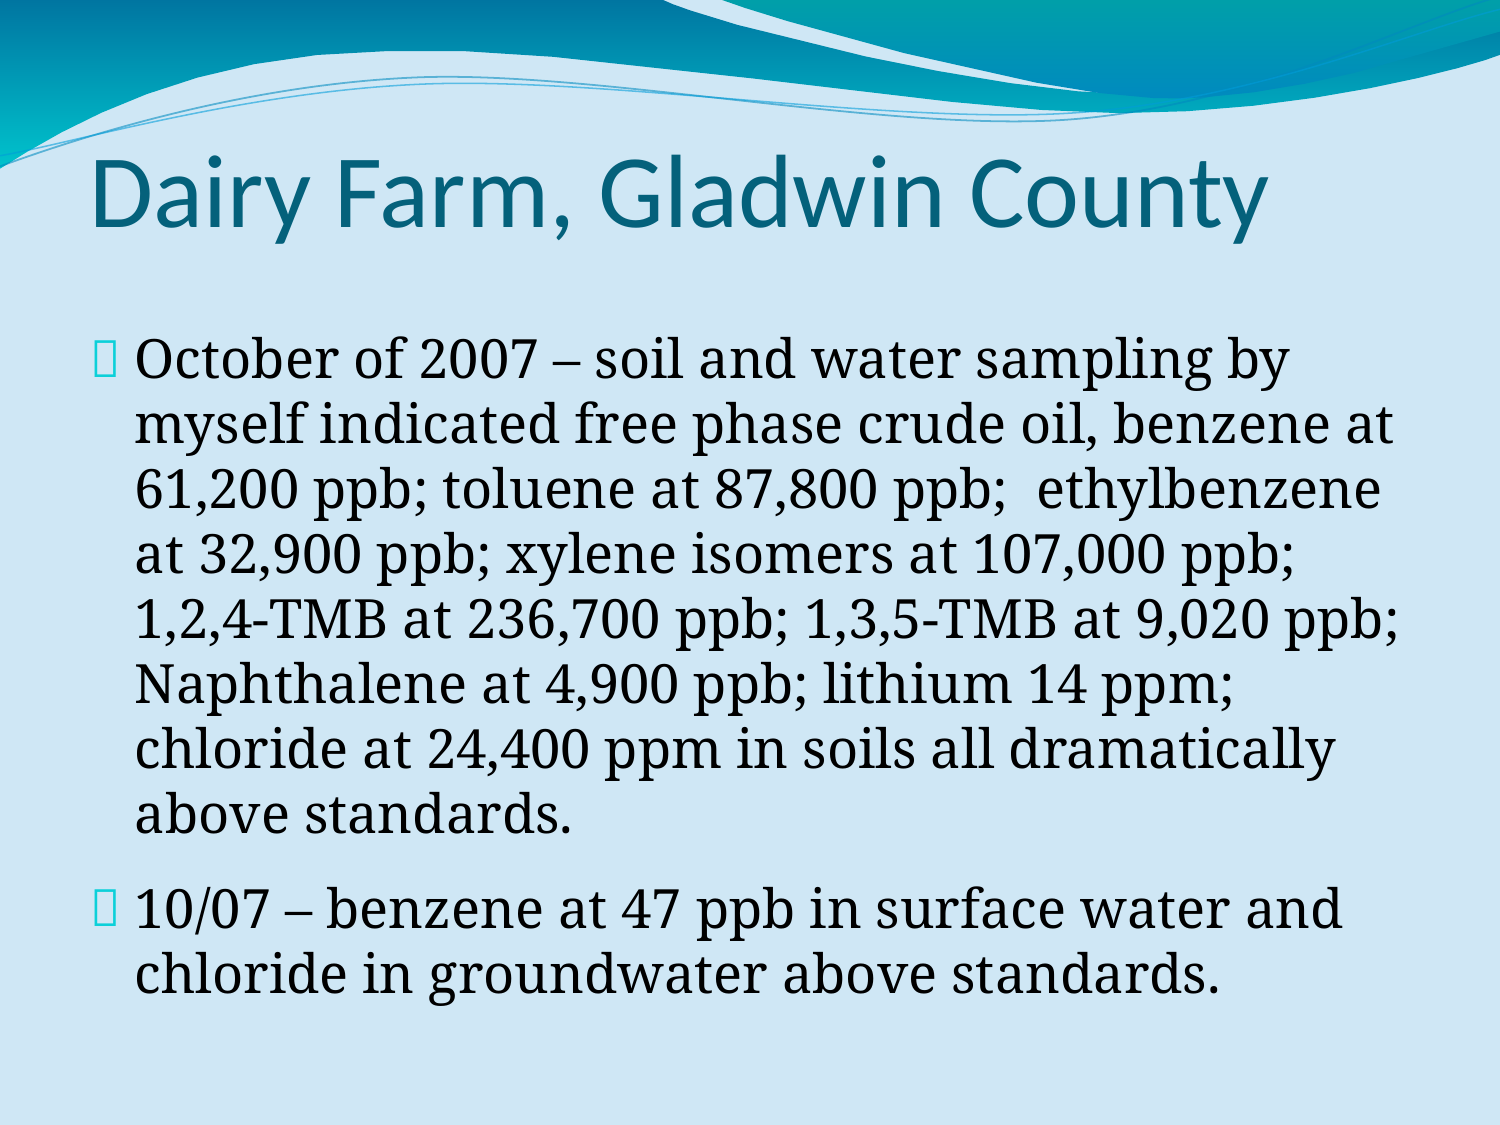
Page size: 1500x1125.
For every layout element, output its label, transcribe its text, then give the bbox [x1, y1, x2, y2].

list October of 2007 – soil and water sampling by myself indicated free phase crude oil, benzene at 61,200 ppb; toluene at 87,800 ppb; ethylbenzene at 32,900 ppb; xylene isomers at 107,000 ppb; 1,2,4-TMB at 236,700 ppb; 1,3,5-TMB at 9,020 ppb; Naphthalene at 4,900 ppb; lithium 14 ppm; chloride at 24,400 ppm in soils all dramatically above standards. 10/07 – benzene at 47 ppb in surface water and chloride in groundwater above standards. [75, 317, 1425, 1038]
title Dairy Farm, Gladwin County [75, 115, 1425, 303]
